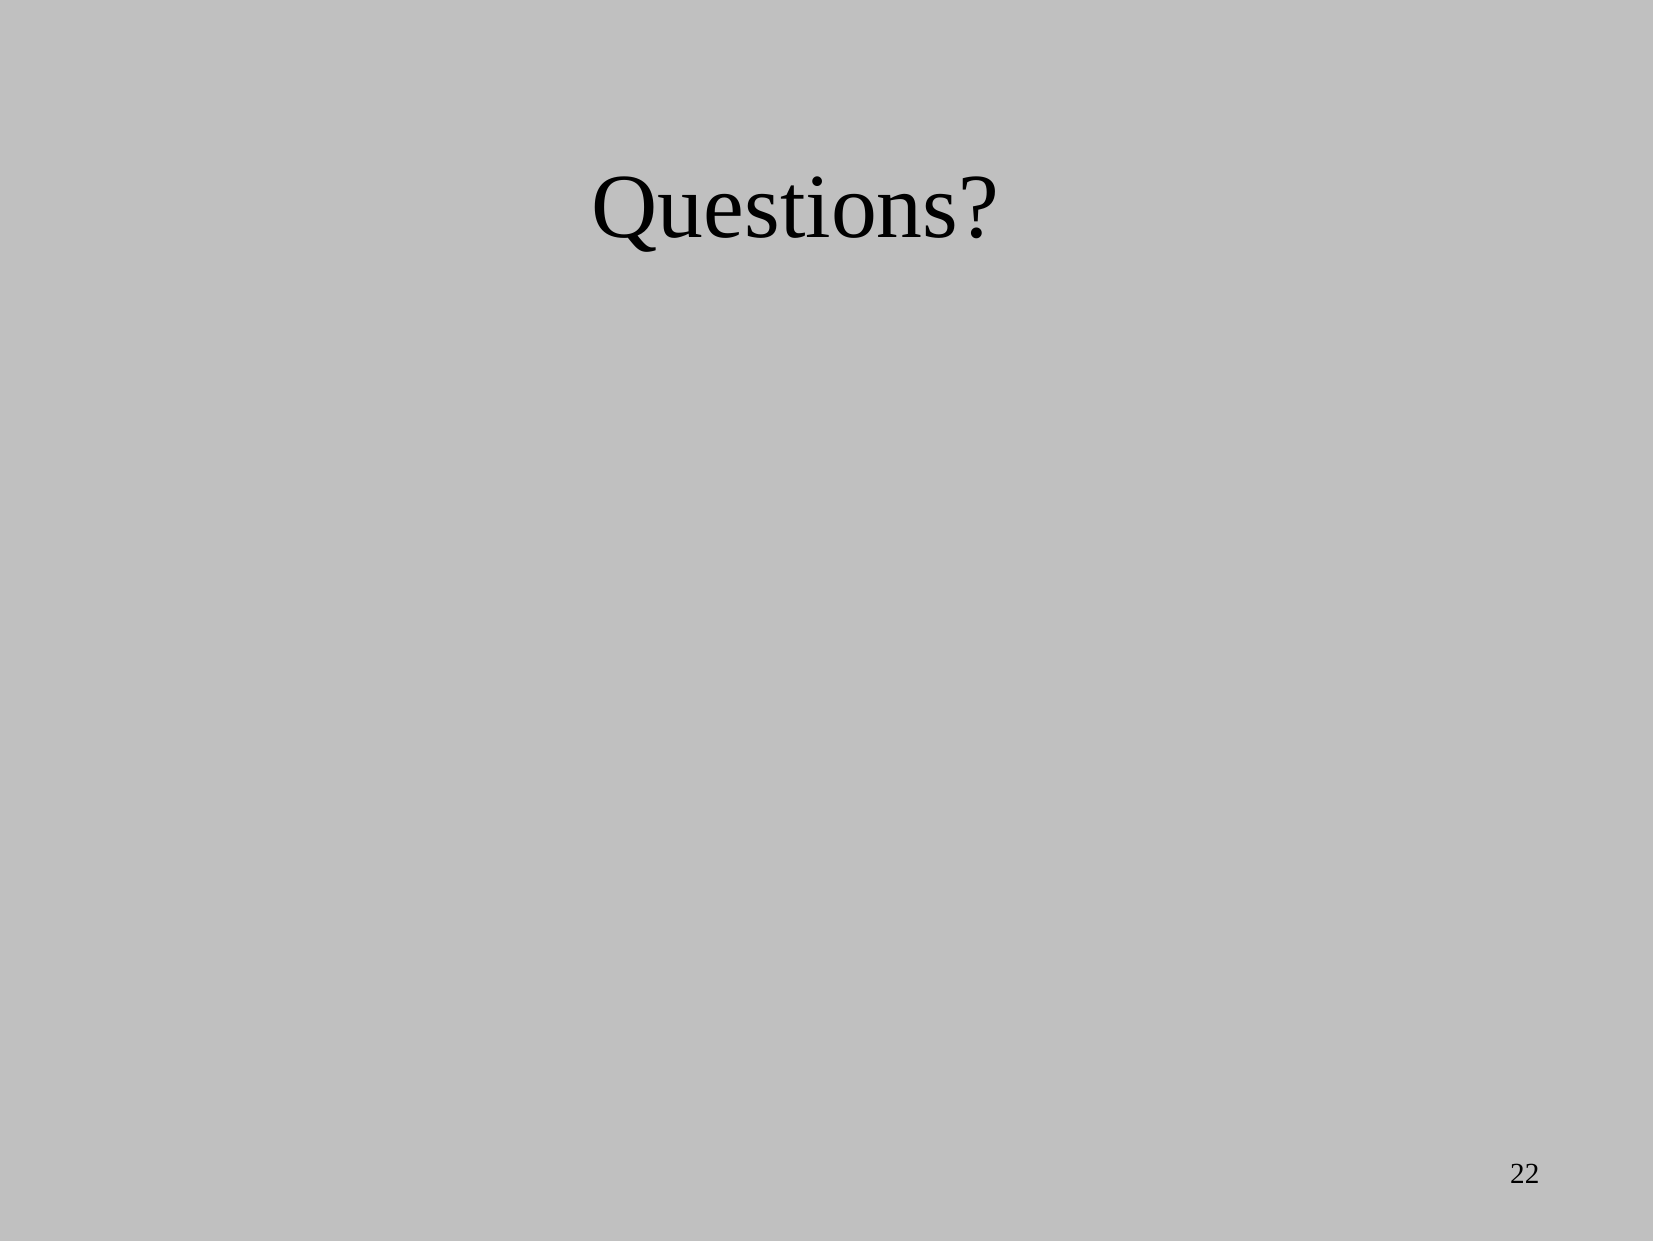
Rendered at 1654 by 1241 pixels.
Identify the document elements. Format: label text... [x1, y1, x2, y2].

title Questions? [312, 102, 1279, 311]
